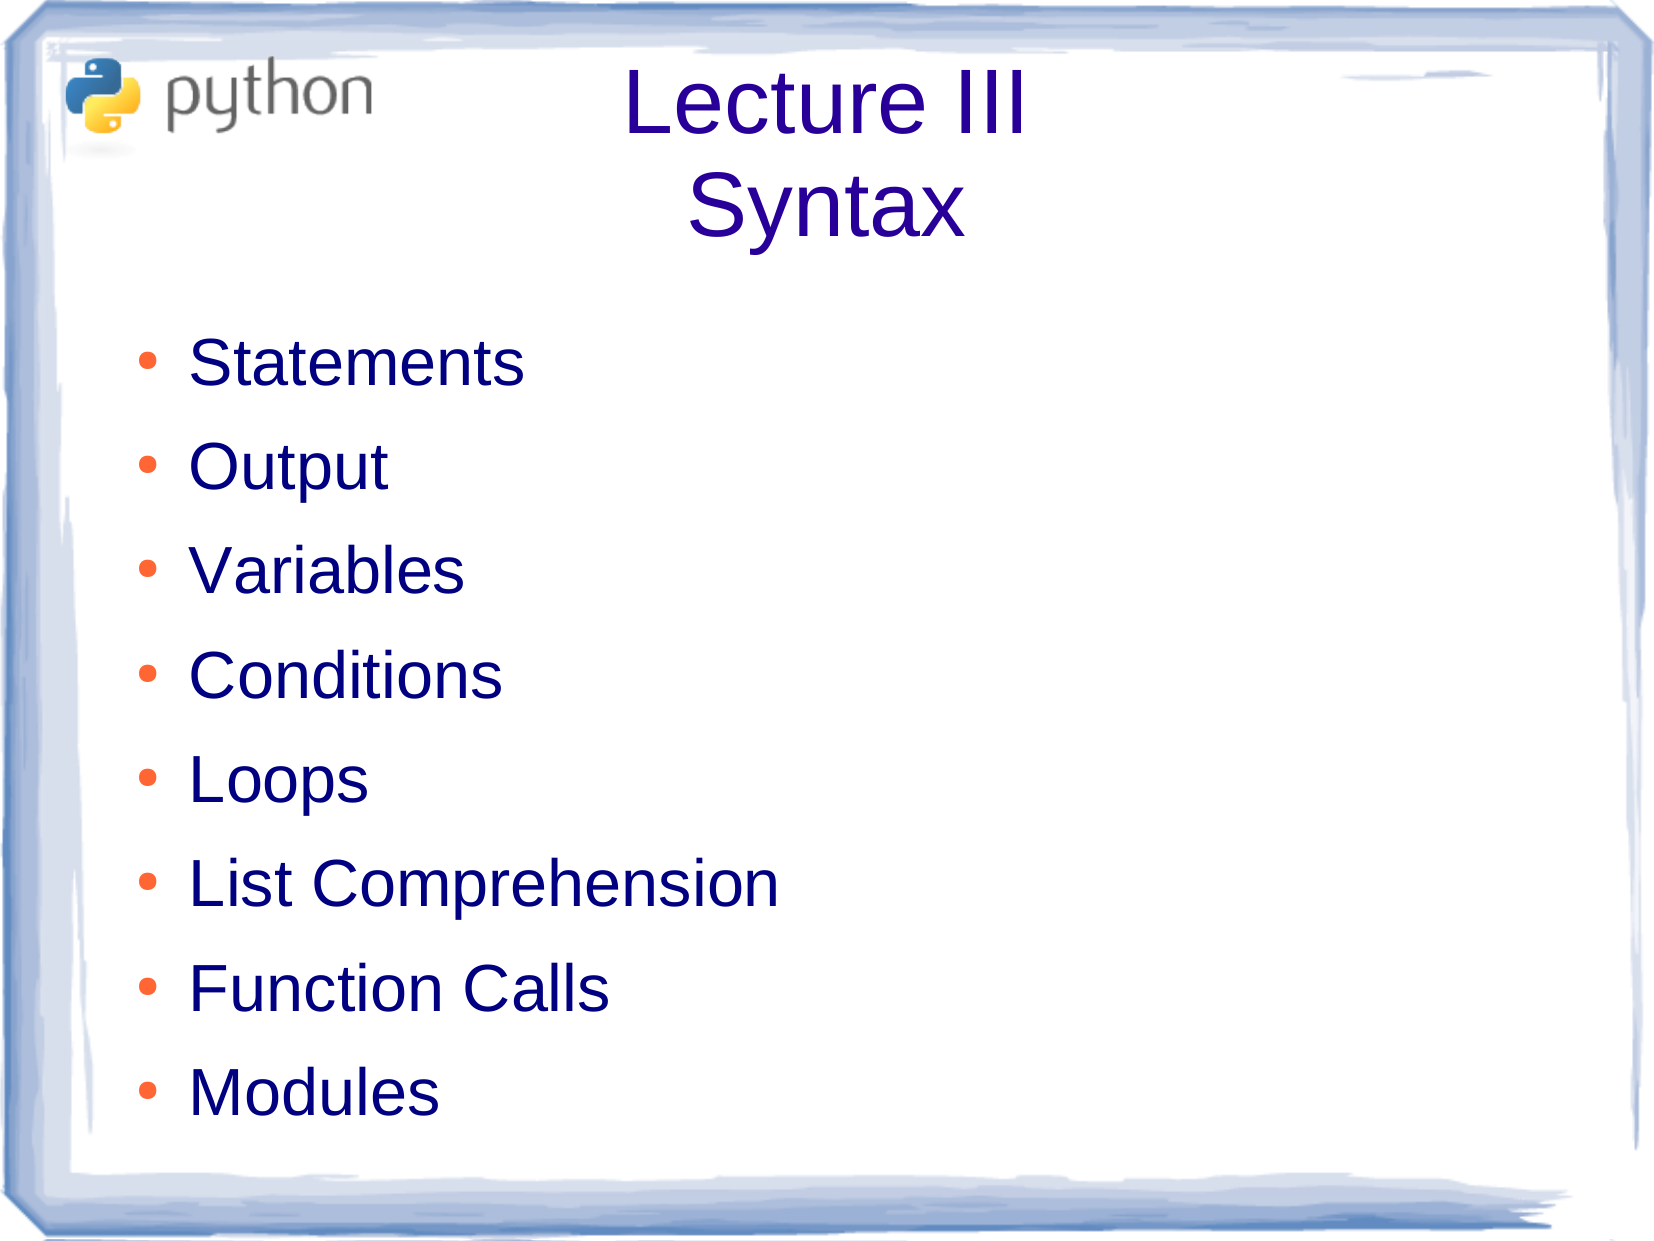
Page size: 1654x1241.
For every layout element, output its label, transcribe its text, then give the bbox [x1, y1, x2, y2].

title Lecture III Syntax [82, 49, 1571, 257]
picture [0, 0, 1654, 1241]
list Statements Output Variables Conditions Loops List Comprehension Function Calls Modules [118, 324, 1571, 1130]
